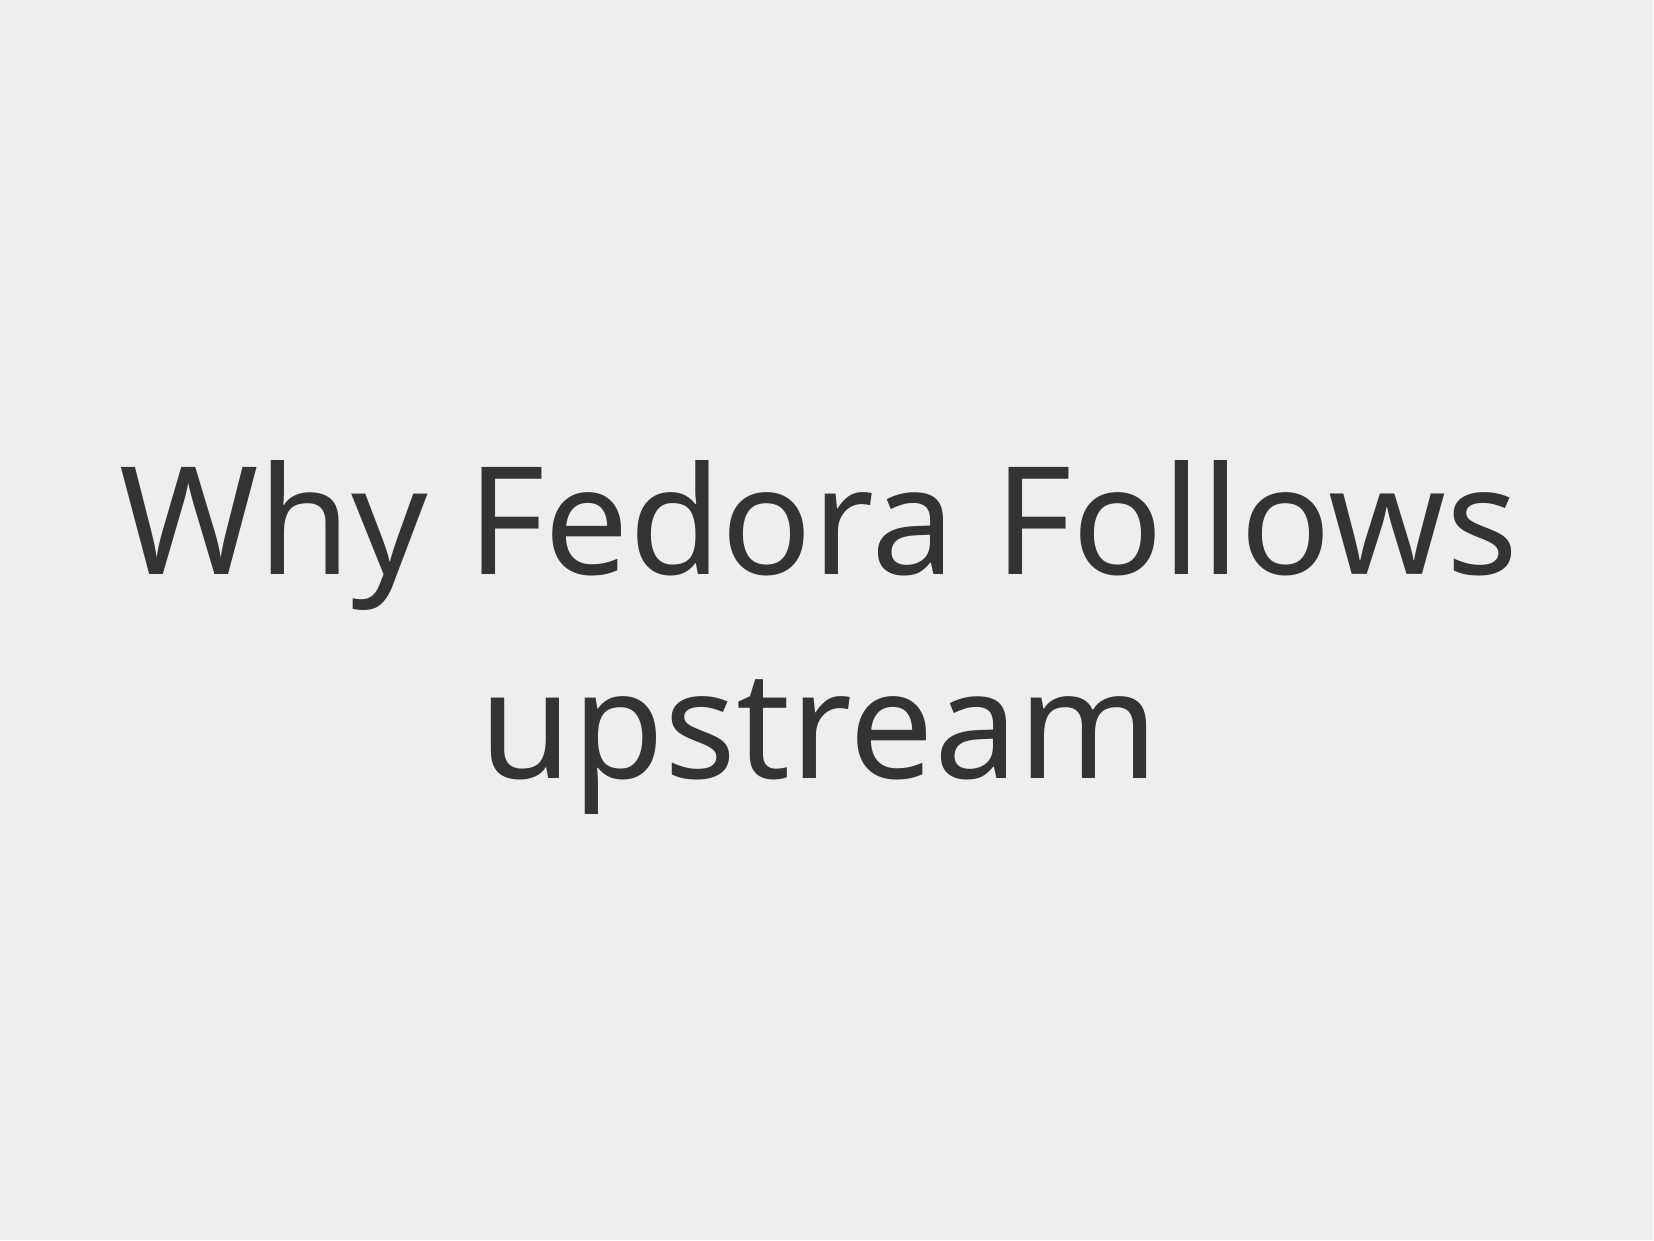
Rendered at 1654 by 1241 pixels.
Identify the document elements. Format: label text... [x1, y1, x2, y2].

title Why Fedora Follows upstream [74, 435, 1564, 802]
